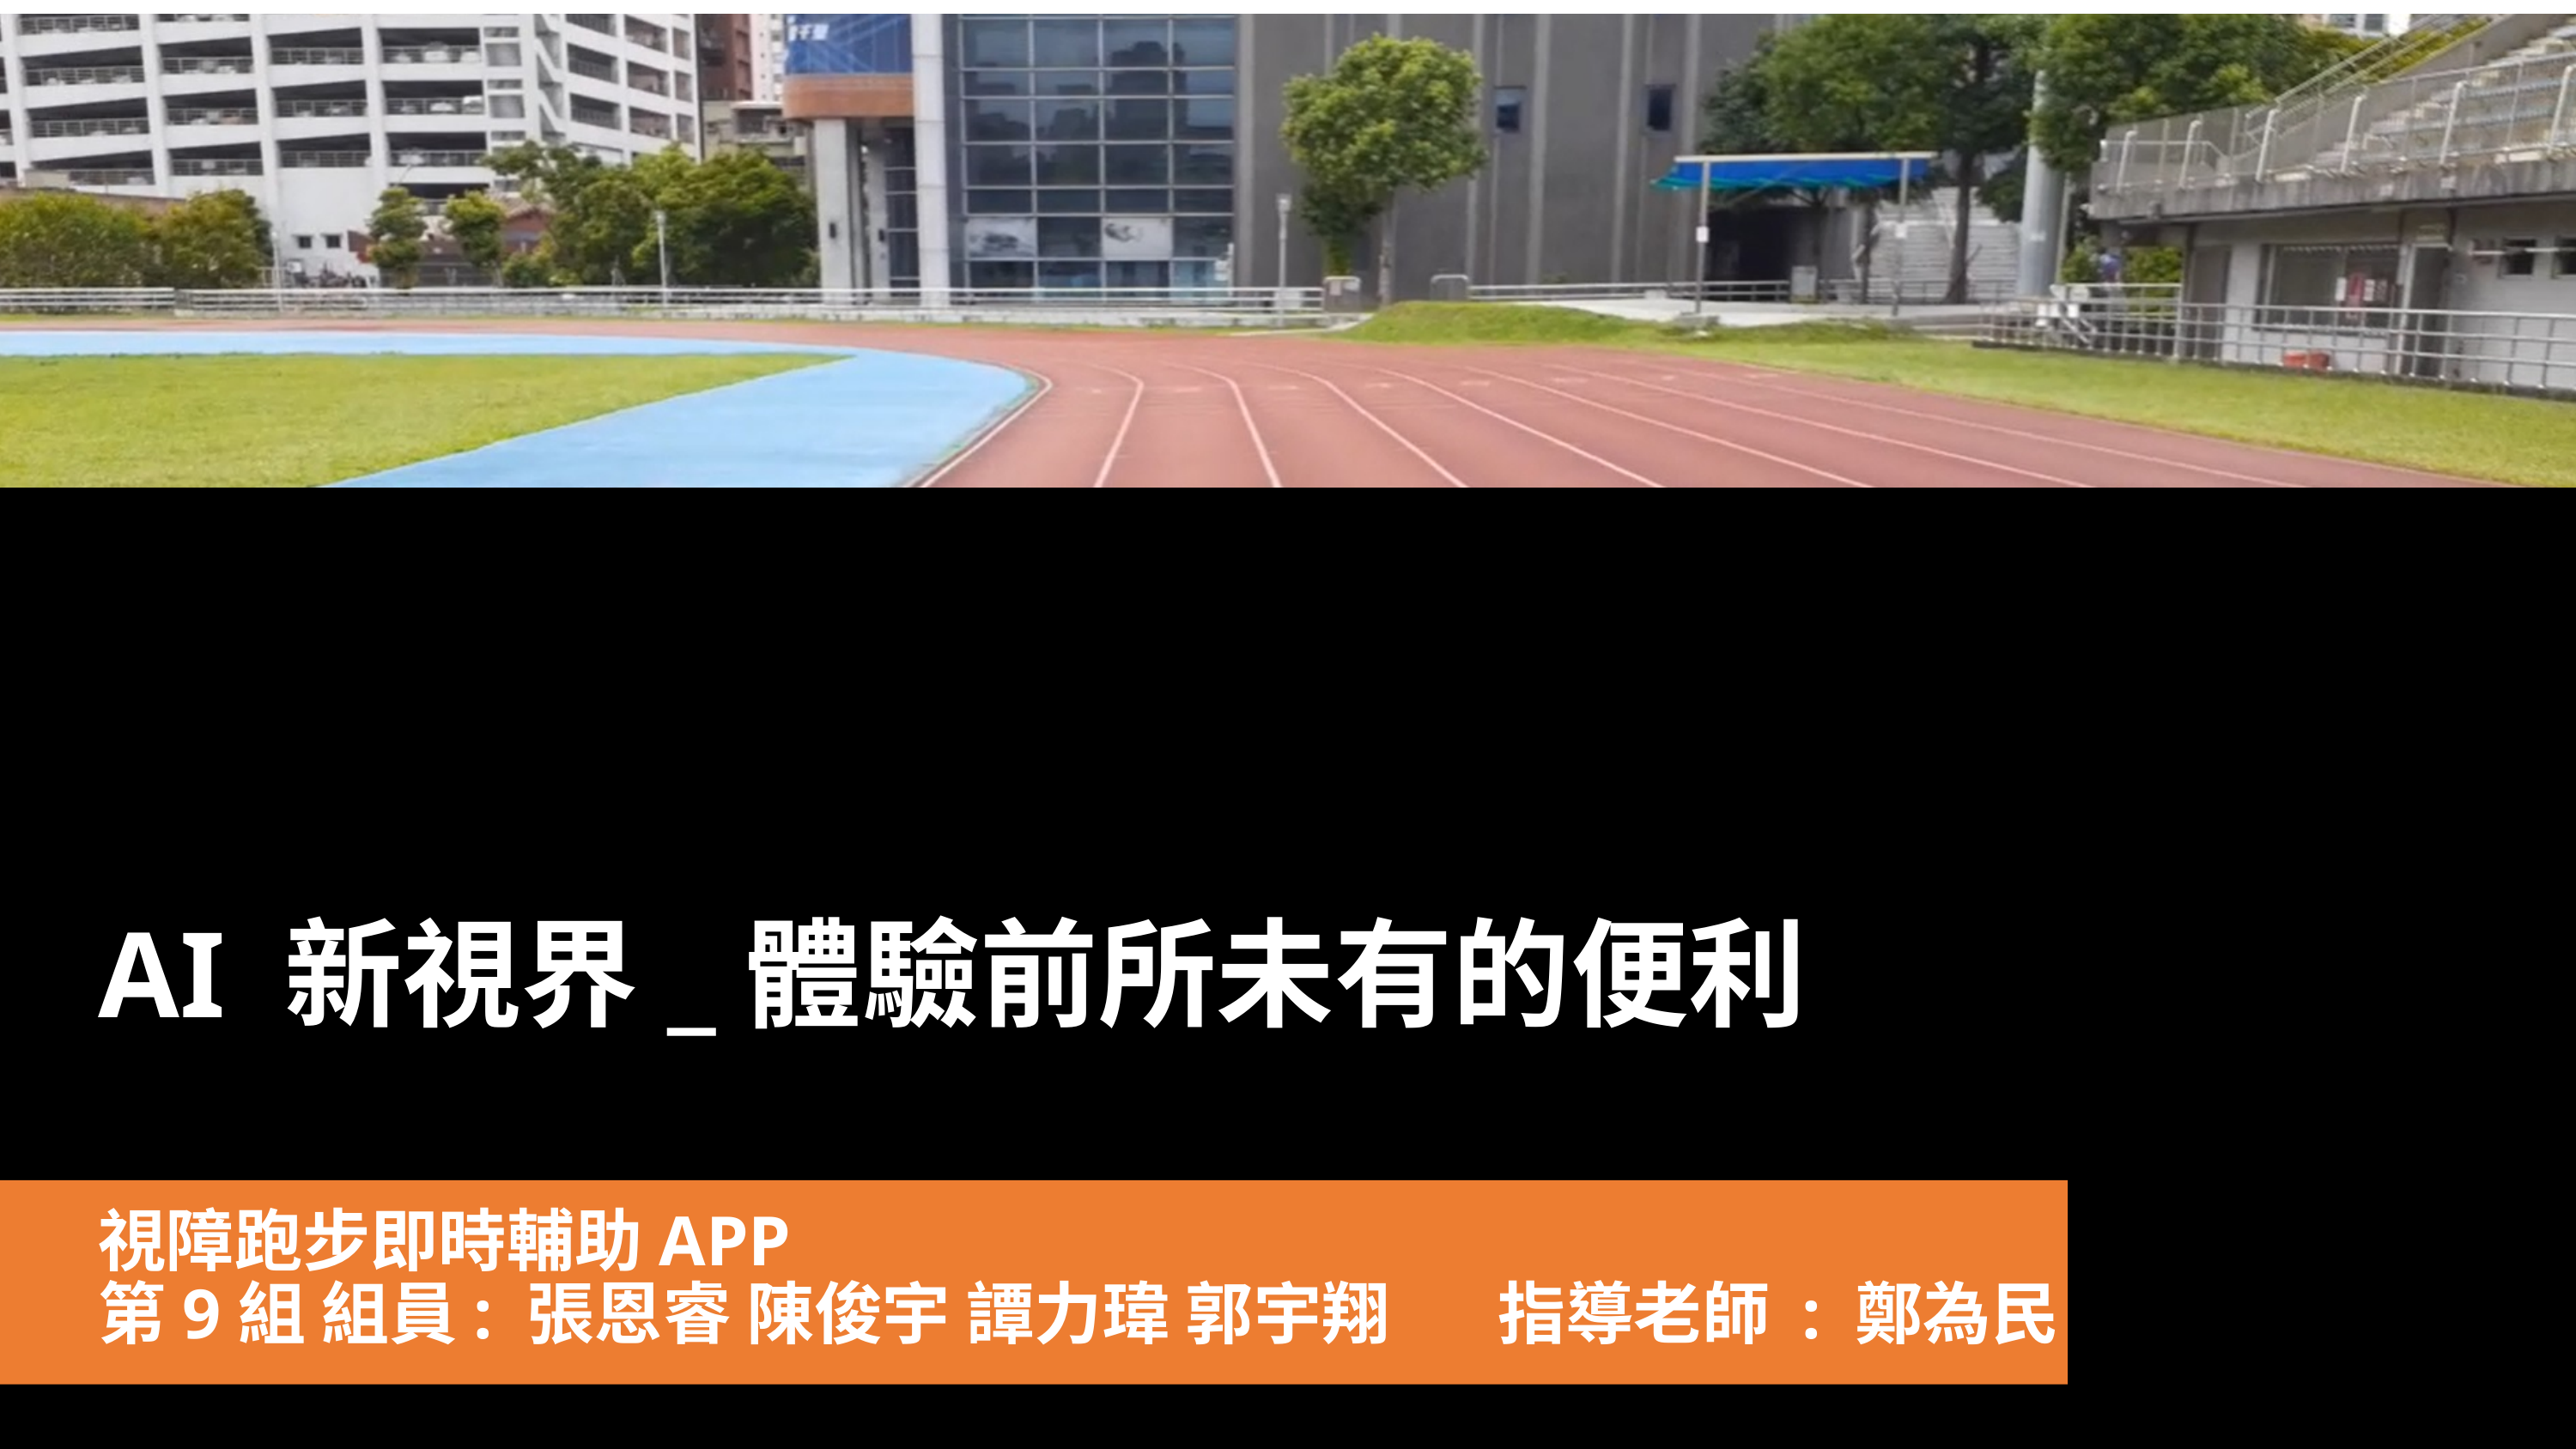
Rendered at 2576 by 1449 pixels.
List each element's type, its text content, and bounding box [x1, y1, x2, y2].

text_box 視障跑步即時輔助APP 第9組 組員: 張恩睿 陳俊宇 譚力瑋 郭宇翔 指導老師 : 鄭為民 [85, 1193, 2089, 1449]
picture [0, 14, 2576, 488]
text_box [0, 488, 2576, 1449]
text_box AI 新視界_體驗前所未有的便利 [85, 549, 2004, 1050]
